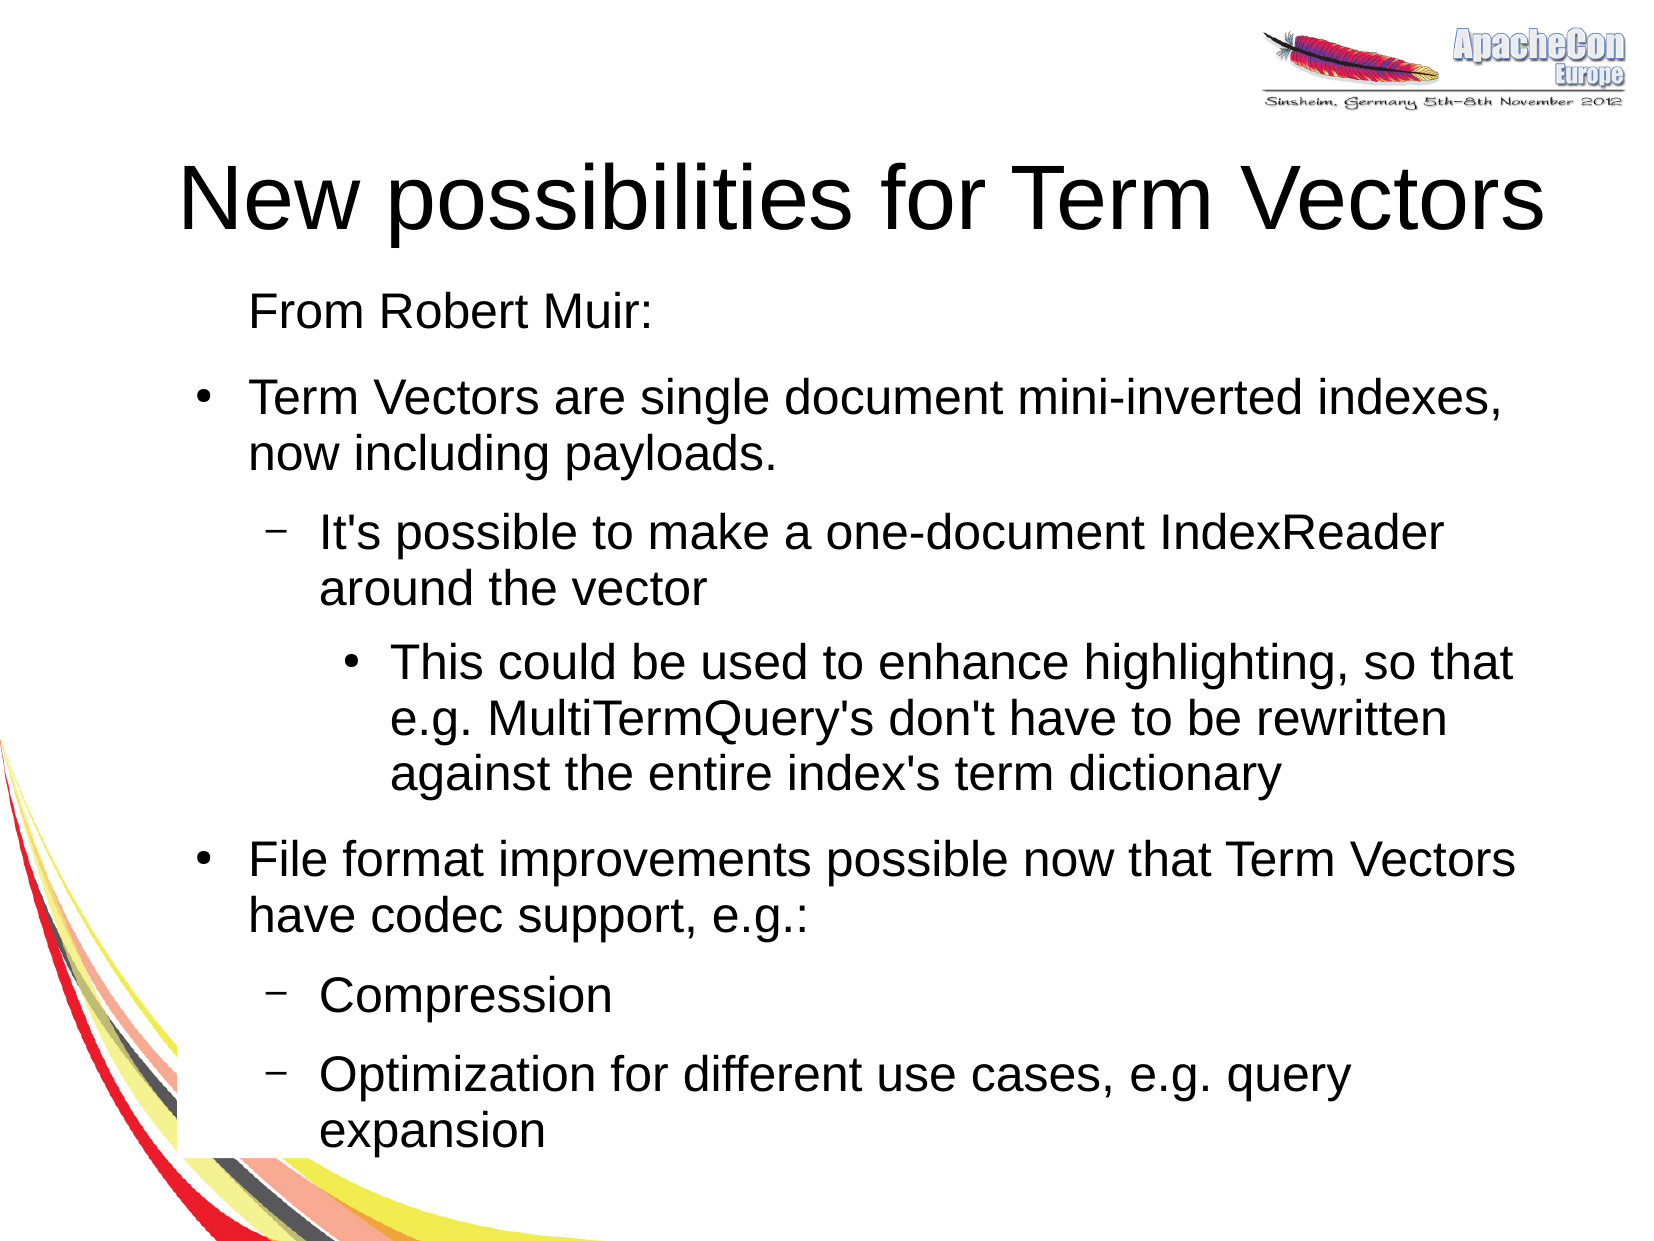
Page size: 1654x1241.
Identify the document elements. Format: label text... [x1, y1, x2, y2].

picture [0, 0, 1654, 1241]
title New possibilities for Term Vectors [177, 141, 1576, 254]
list From Robert Muir: Term Vectors are single document mini-inverted indexes, now including payloads. It's possible to make a one-document IndexReader around the vector This could be used to enhance highlighting, so that e.g. MultiTermQuery's don't have to be rewritten against the entire index's term dictionary File format improvements possible now that Term Vectors have codec support, e.g.: Compression Optimization for different use cases, e.g. query expansion [177, 283, 1536, 1159]
